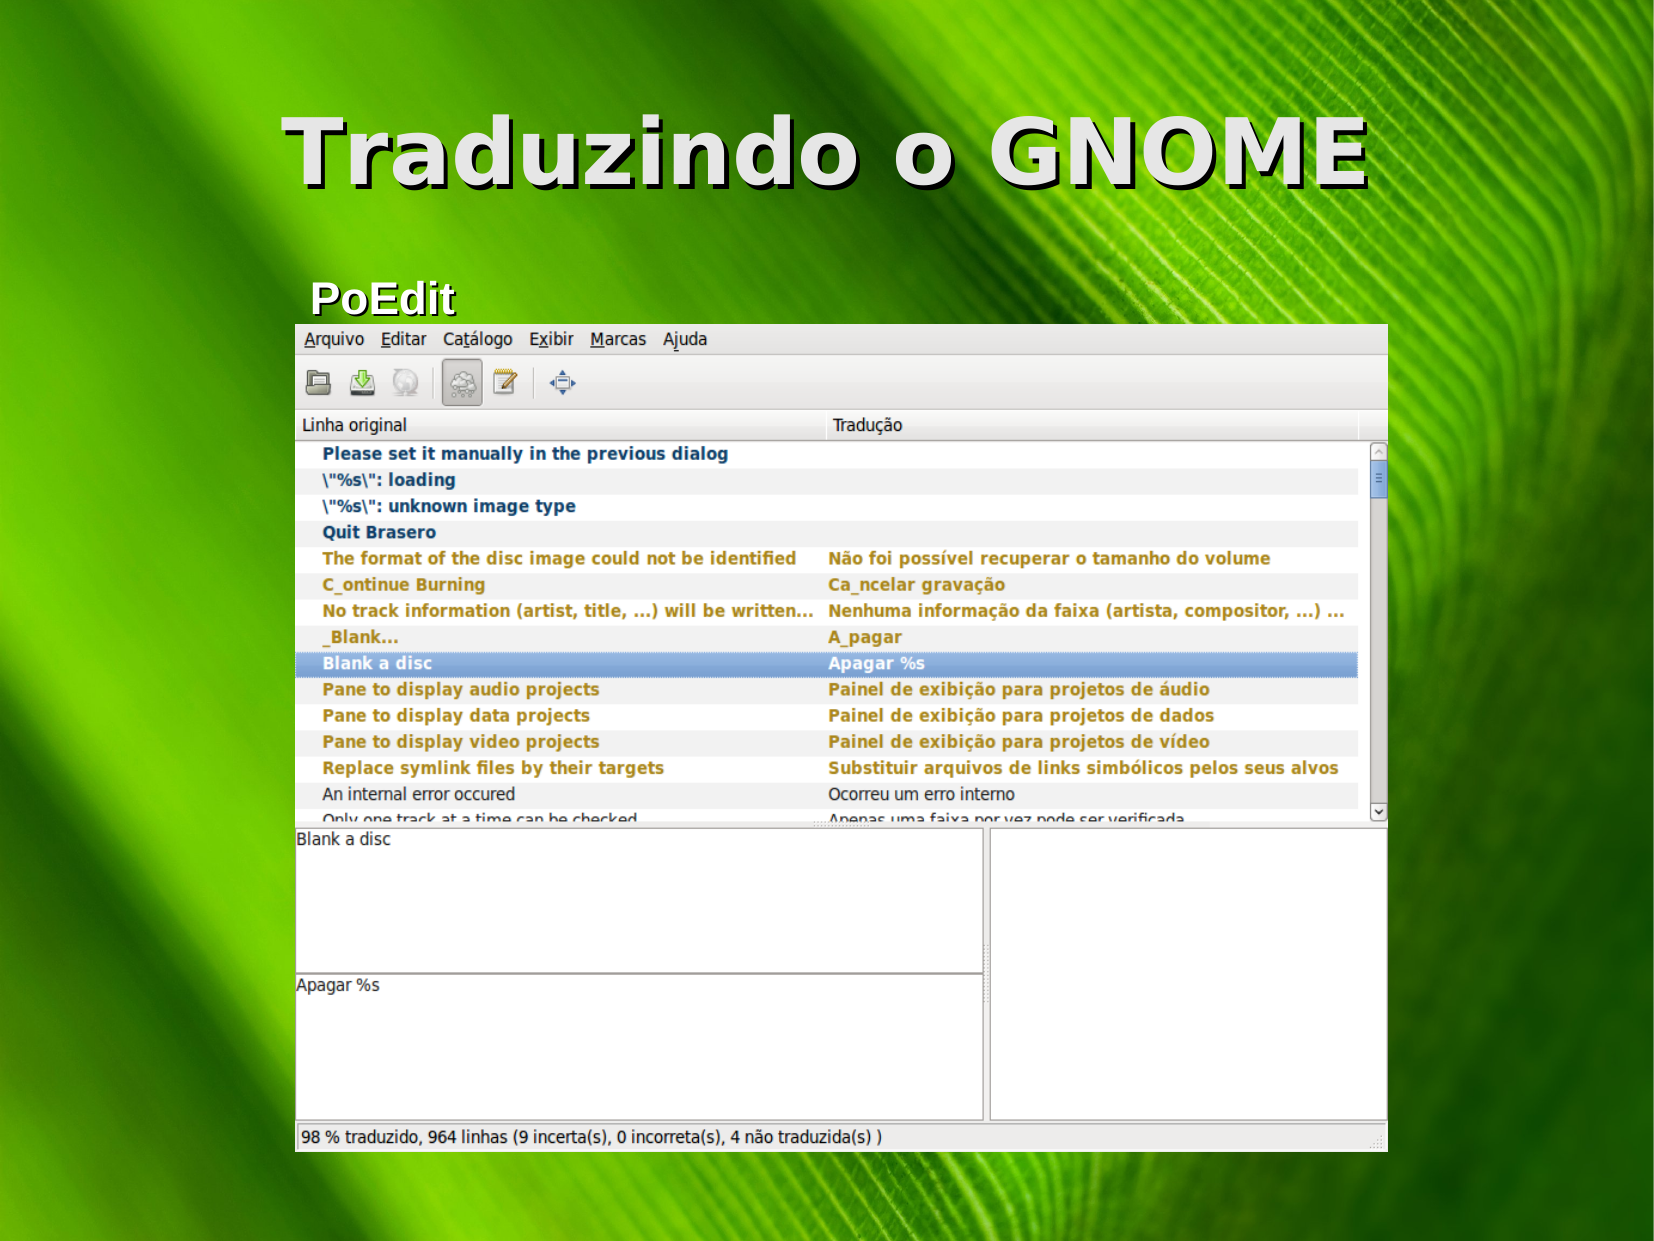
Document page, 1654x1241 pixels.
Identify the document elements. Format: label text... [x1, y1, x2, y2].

text_box PoEdit [295, 265, 473, 384]
title Traduzindo o GNOME [82, 56, 1571, 250]
picture [0, 0, 1654, 1241]
